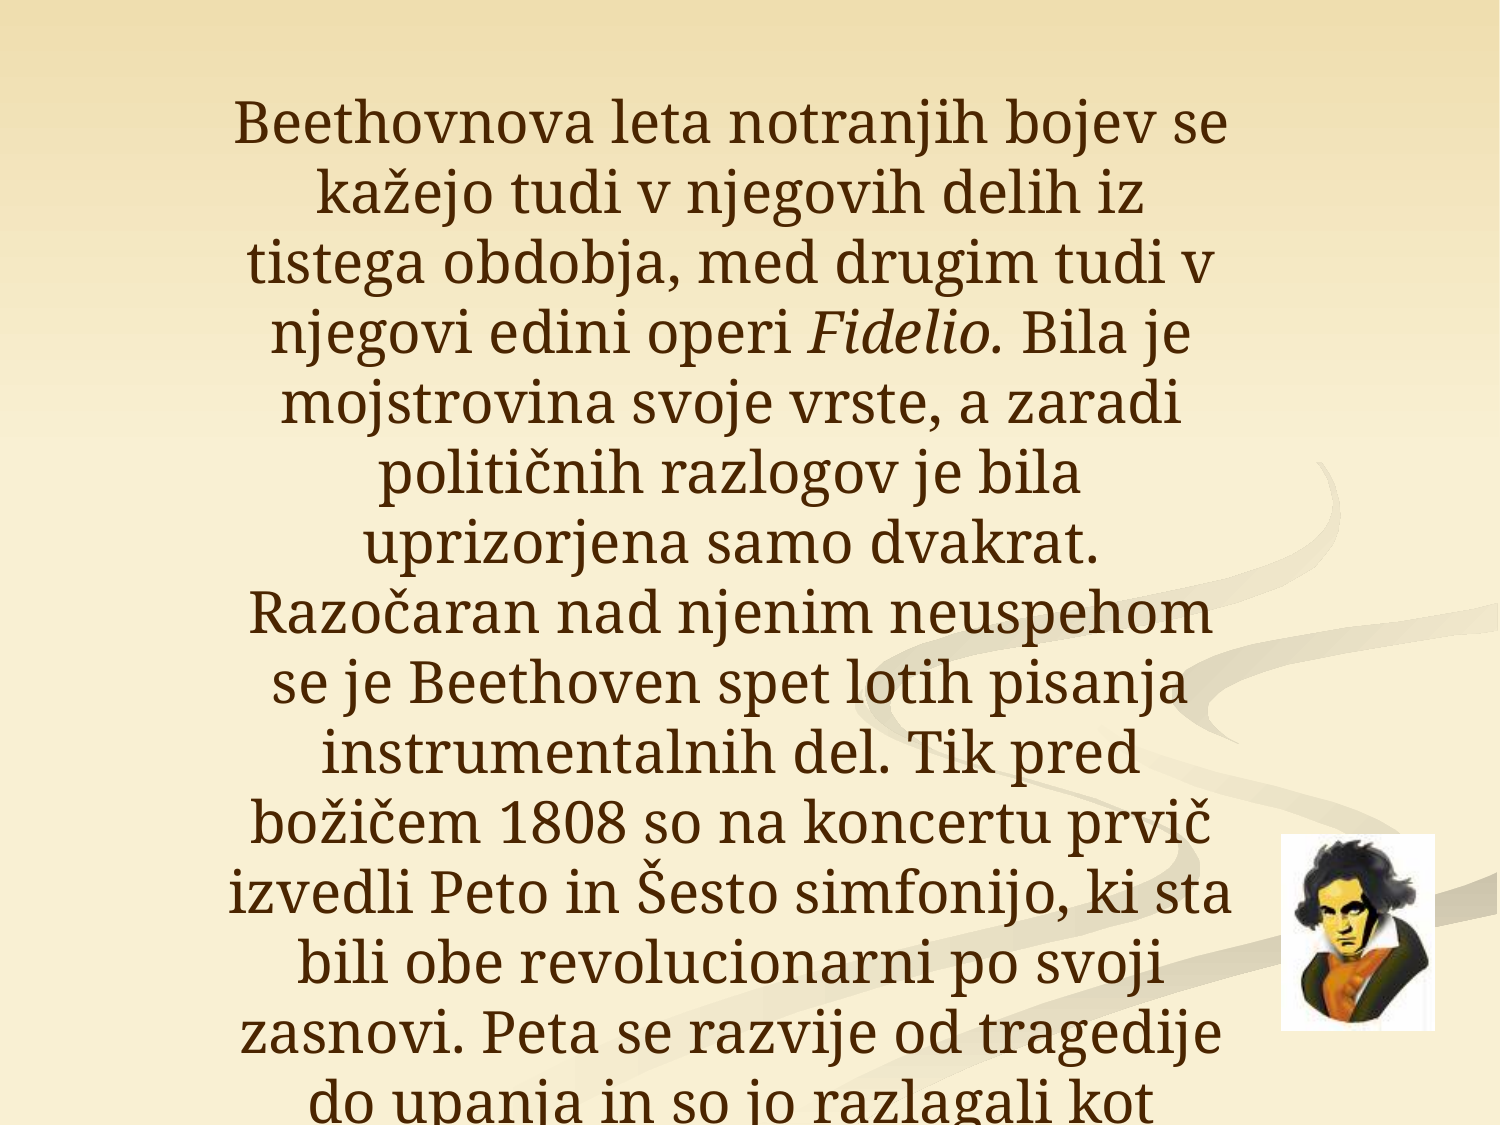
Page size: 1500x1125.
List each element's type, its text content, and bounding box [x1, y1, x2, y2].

picture [1281, 834, 1435, 1031]
subtitle Beethovnova leta notranjih bojev se kažejo tudi v njegovih delih iz tistega obdobja, med drugim tudi v njegovi edini operi Fidelio. Bila je mojstrovina svoje vrste, a zaradi političnih razlogov je bila uprizorjena samo dvakrat. Razočaran nad njenim neuspehom se je Beethoven spet lotih pisanja instrumentalnih del. Tik pred božičem 1808 so na koncertu prvič izvedli Peto in Šesto simfonijo, ki sta bili obe revolucionarni po svoji zasnovi. Peta se razvije od tragedije do upanja in so jo razlagali kot njegov osebni spopad z nesrečo. Šesta simfonija pa je znanilka romantike. [206, 78, 1257, 1012]
